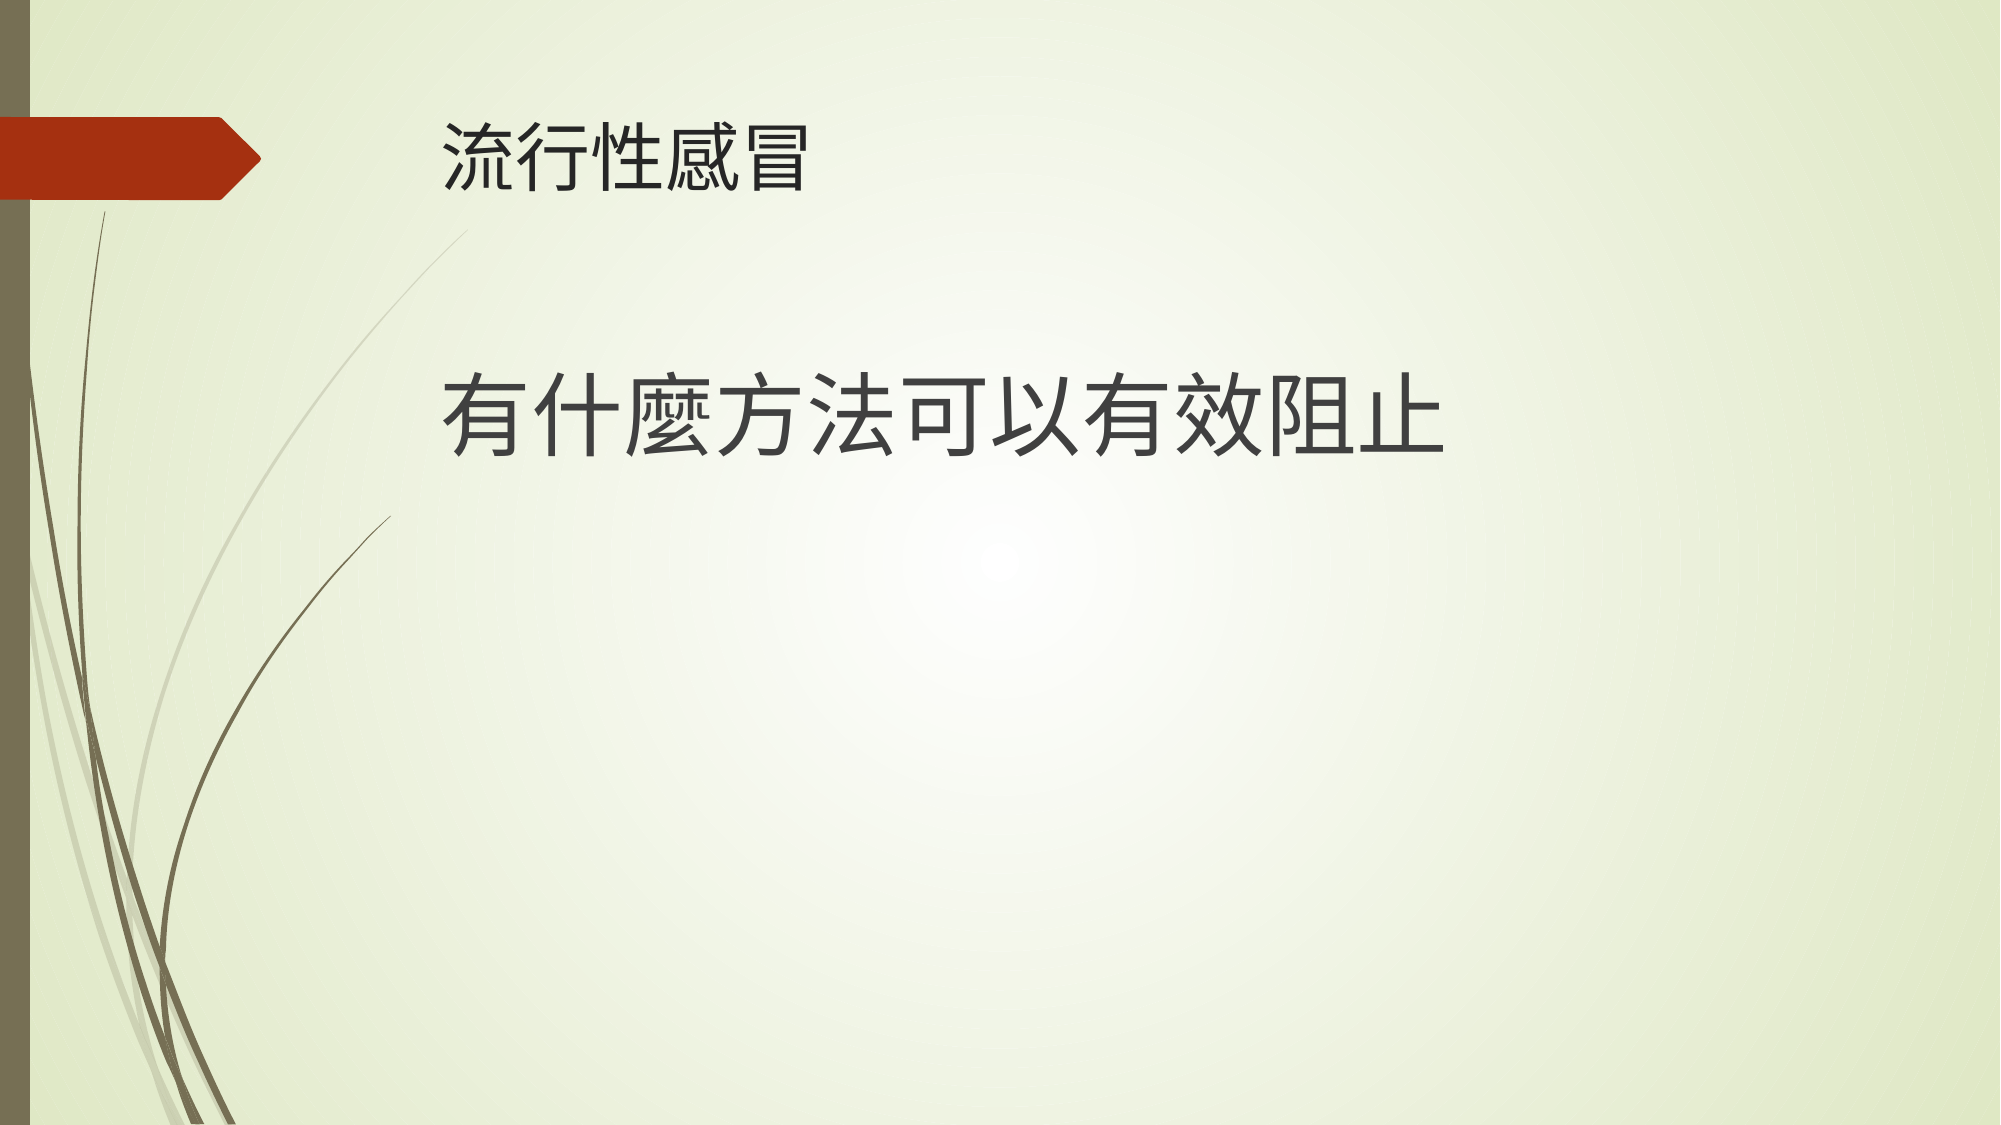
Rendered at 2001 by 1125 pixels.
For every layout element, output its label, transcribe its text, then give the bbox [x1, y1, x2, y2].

title 流行性感冒 [425, 102, 1888, 313]
list 有什麼方法可以有效阻止 [424, 350, 1888, 970]
